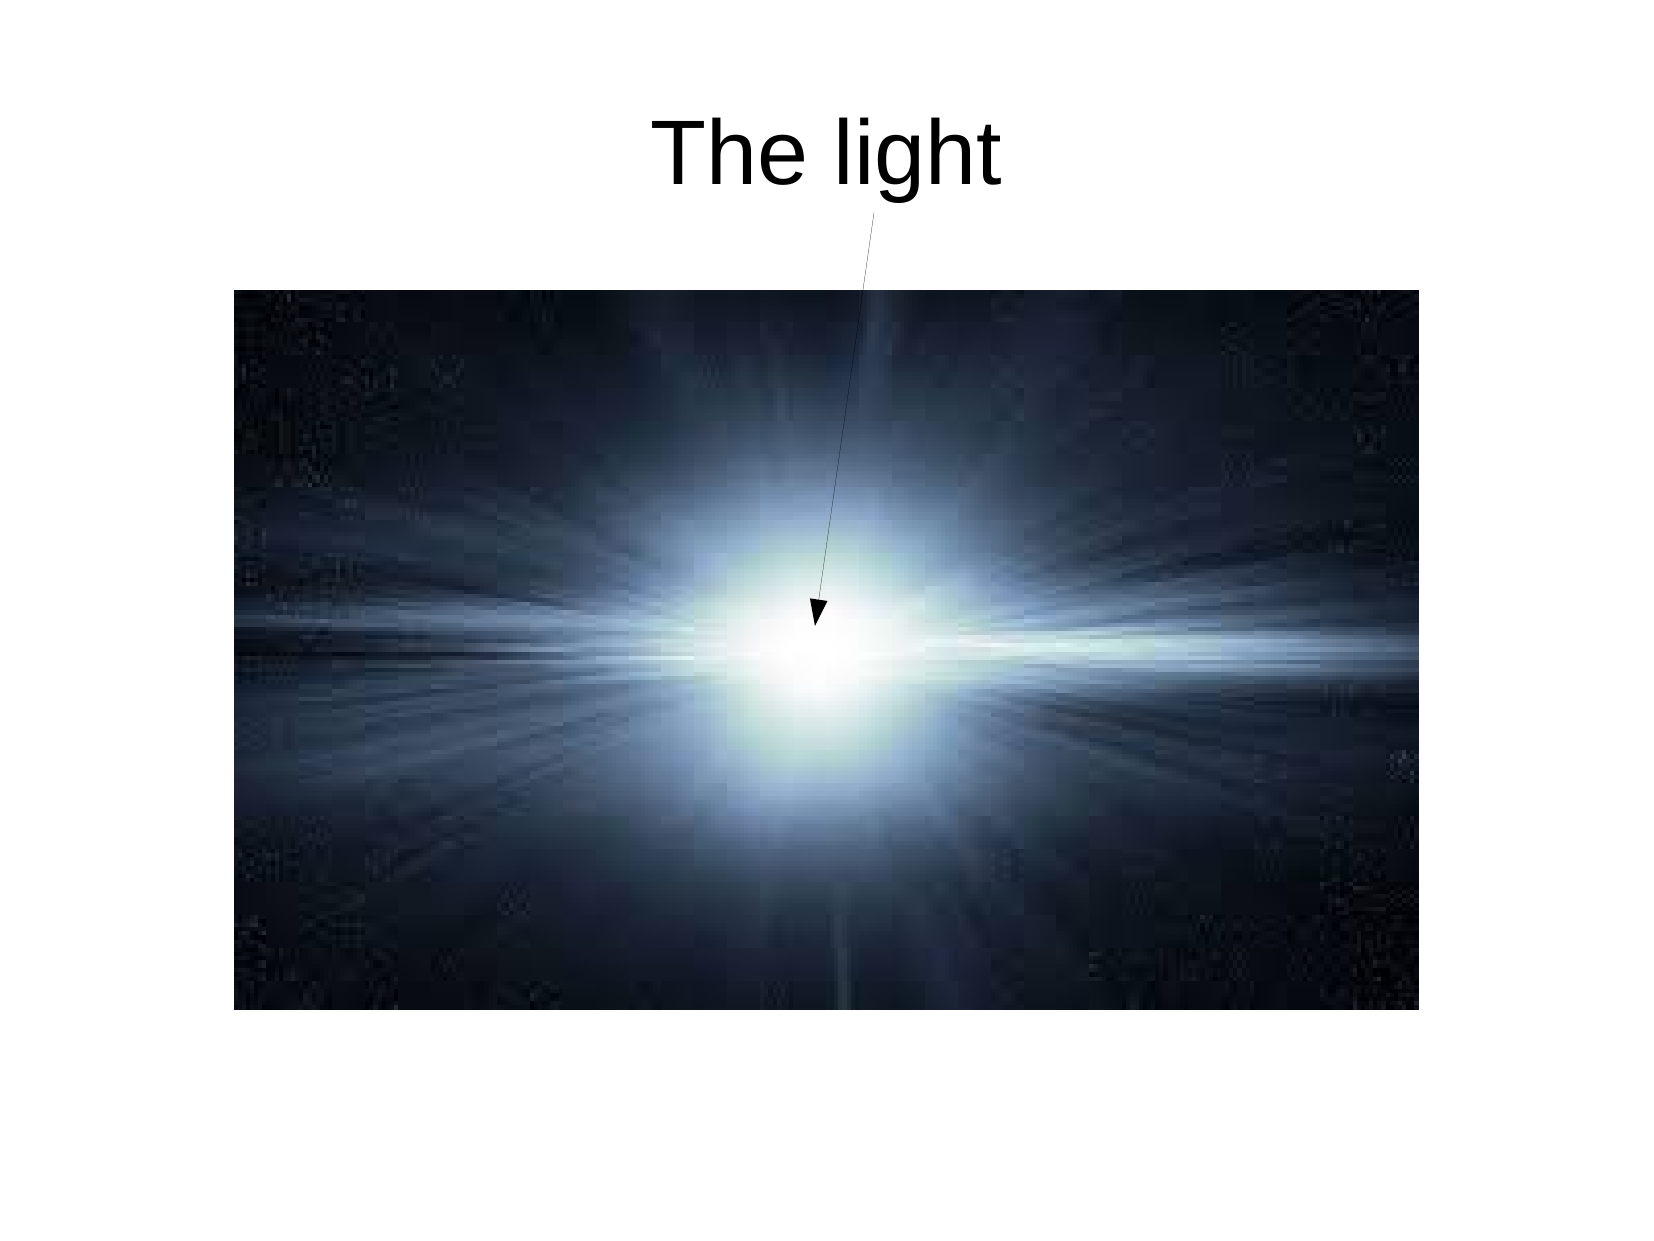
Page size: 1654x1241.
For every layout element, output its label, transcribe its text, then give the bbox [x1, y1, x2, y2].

title The light [82, 49, 1571, 257]
picture [234, 290, 1419, 1010]
